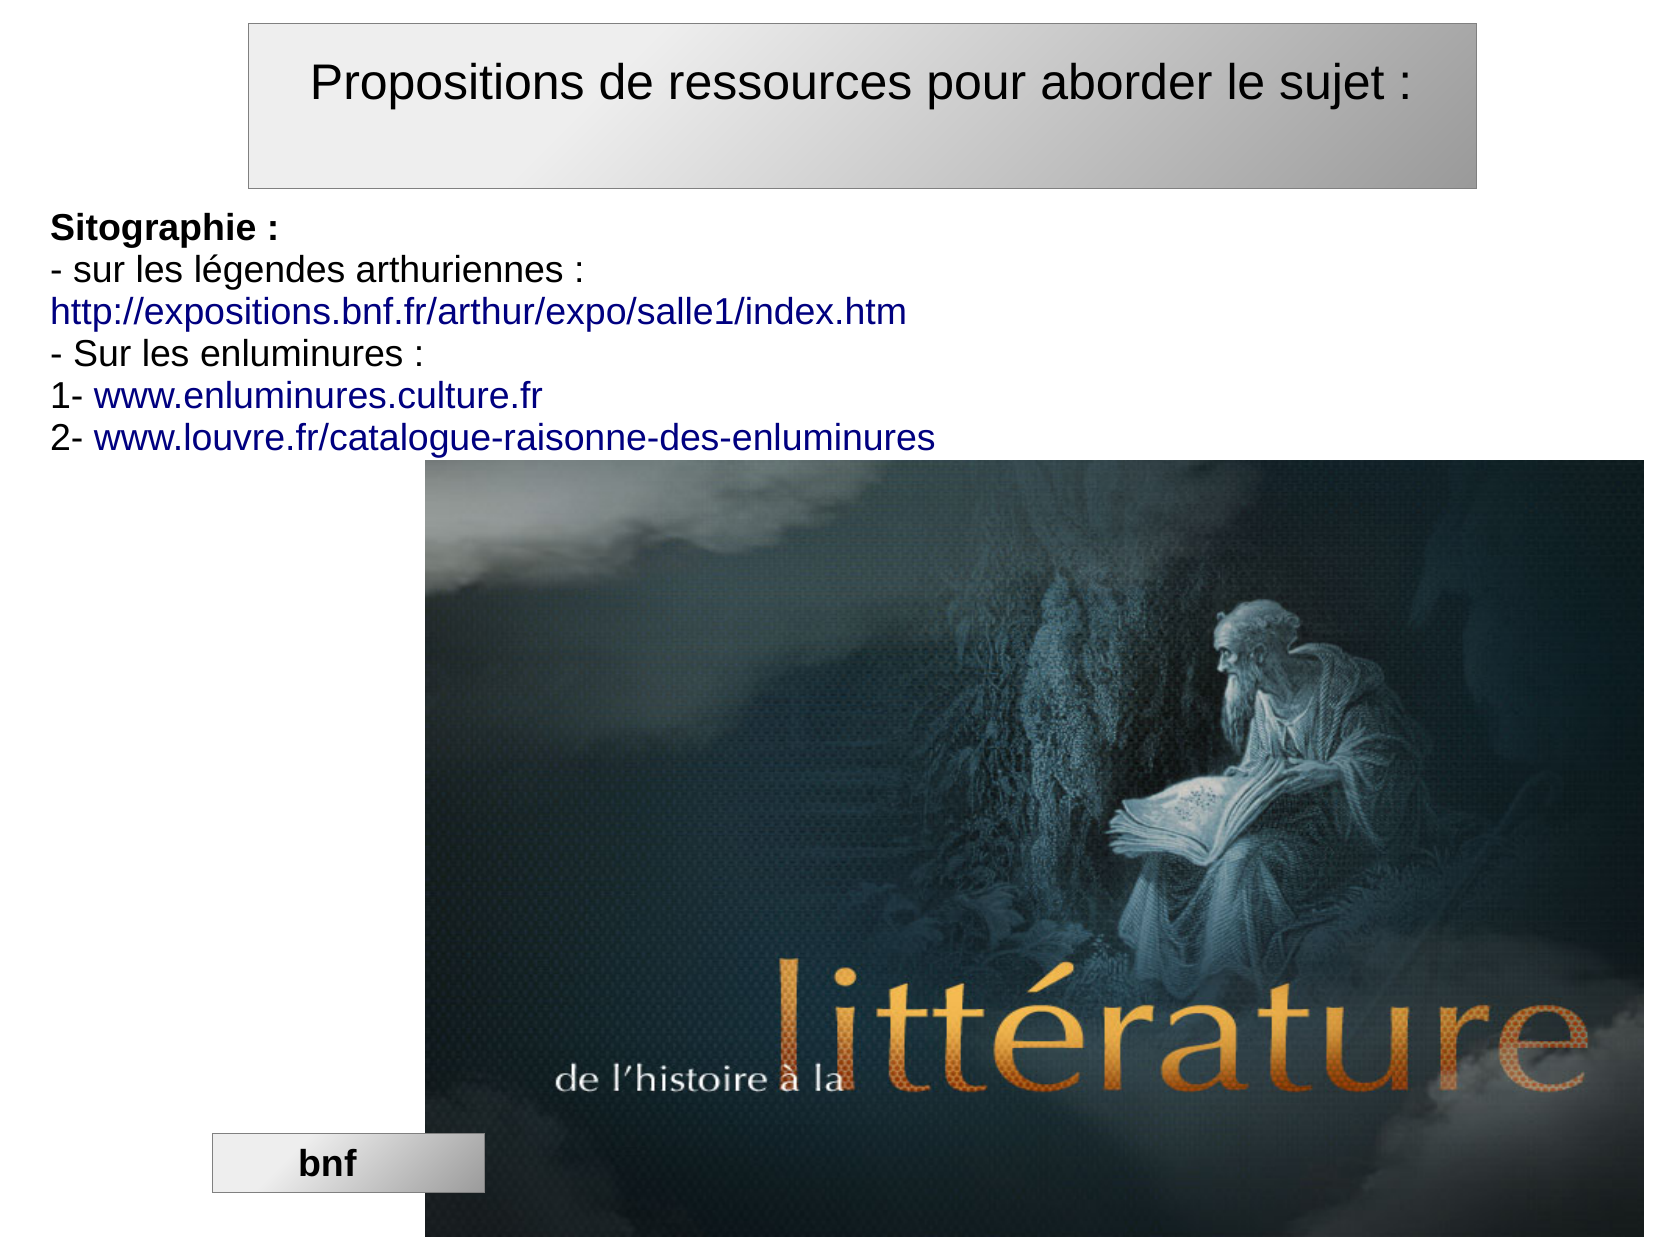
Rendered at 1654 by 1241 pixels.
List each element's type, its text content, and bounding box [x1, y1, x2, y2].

text_box Propositions de ressources pour aborder le sujet : [295, 47, 1477, 174]
text_box [212, 1133, 485, 1193]
text_box [248, 23, 1477, 189]
picture [425, 460, 1644, 1237]
text_box bnf [283, 1134, 544, 1193]
text_box Sitographie : - sur les légendes arthuriennes : http://expositions.bnf.fr/arthur/expo/salle1/index.htm - Sur les enluminures : 1- www.enluminures.culture.fr 2- www.louvre.fr/catalogue-raisonne-des-enluminures [35, 198, 1193, 552]
